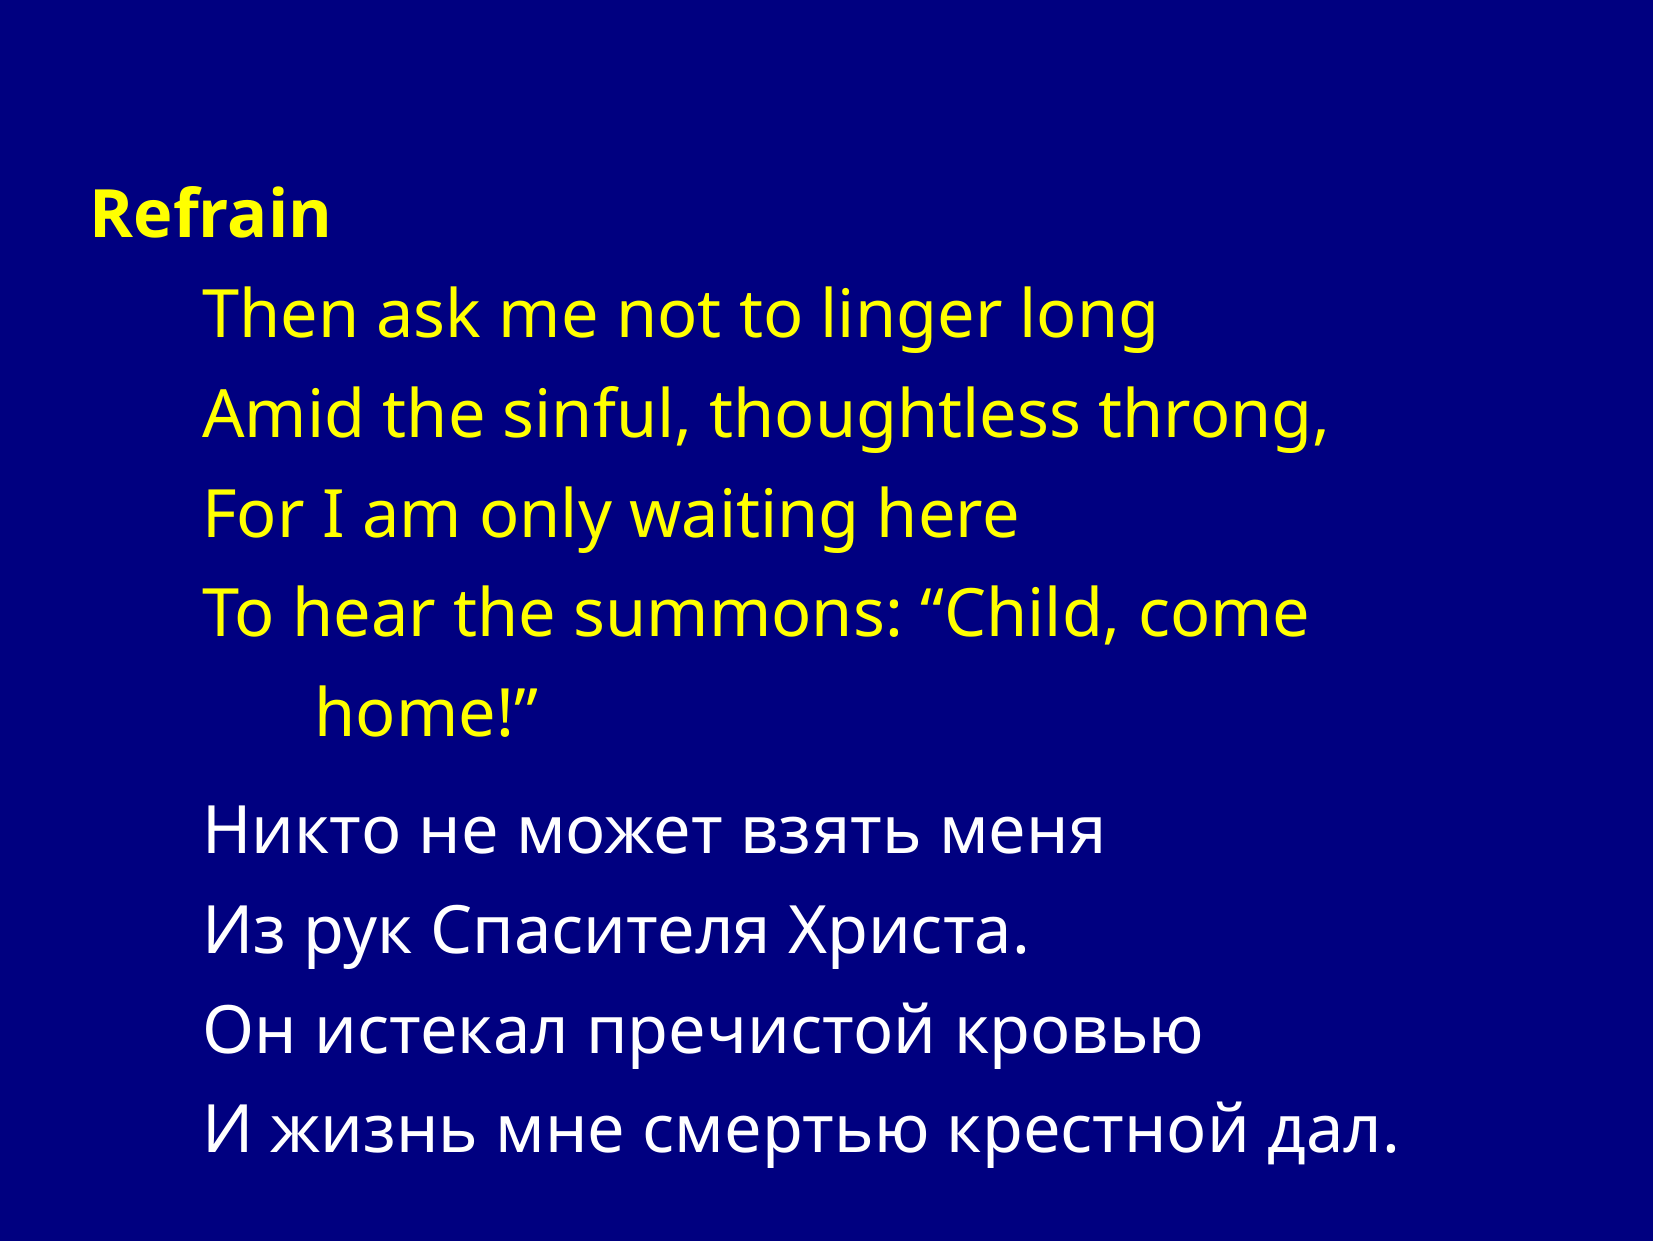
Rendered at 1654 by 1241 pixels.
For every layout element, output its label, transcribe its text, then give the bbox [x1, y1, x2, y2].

text_box Refrain Then ask me not to linger long Amid the sinful, thoughtless throng, For I am only waiting here To hear the summons: “Child, come home!” [75, 150, 1576, 638]
text_box Никто не может взять меня Из рук Спасителя Христа. Он истекал пречистой кровью И жизнь мне смертью крестной дал. [75, 675, 1576, 1163]
